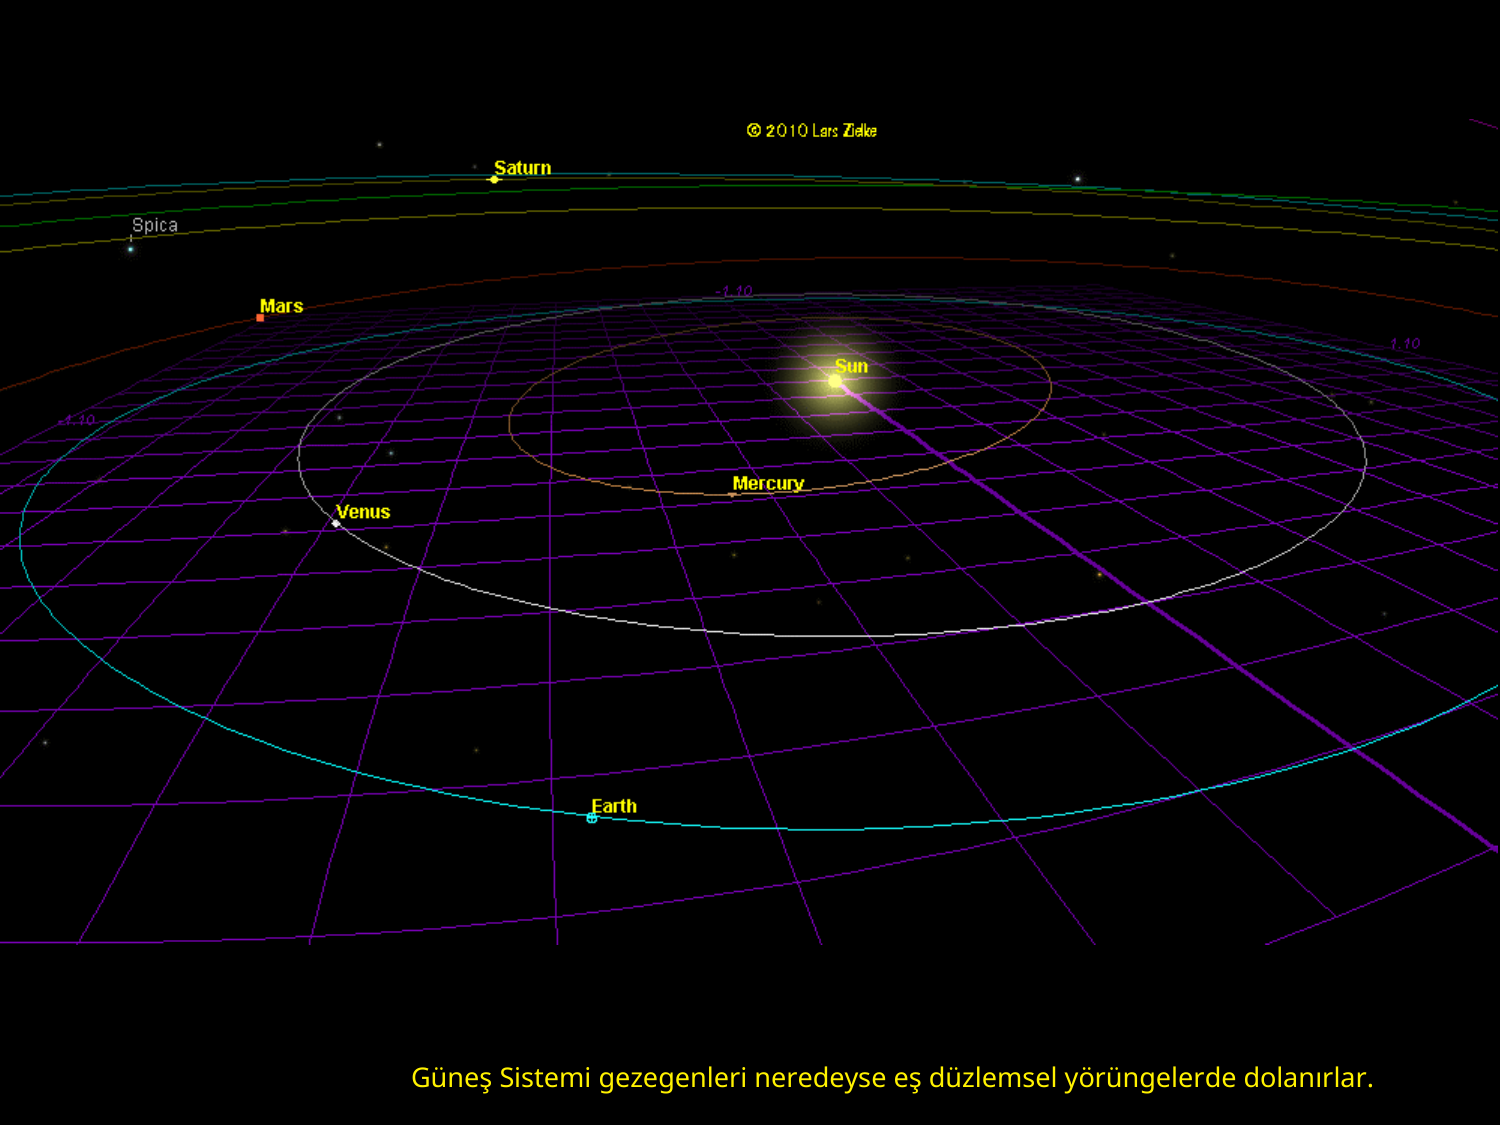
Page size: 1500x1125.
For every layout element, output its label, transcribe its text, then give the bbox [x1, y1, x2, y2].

text_box Güneş Sistemi gezegenleri neredeyse eş düzlemsel yörüngelerde dolanırlar. [330, 1052, 1456, 1113]
picture [0, 119, 1498, 945]
